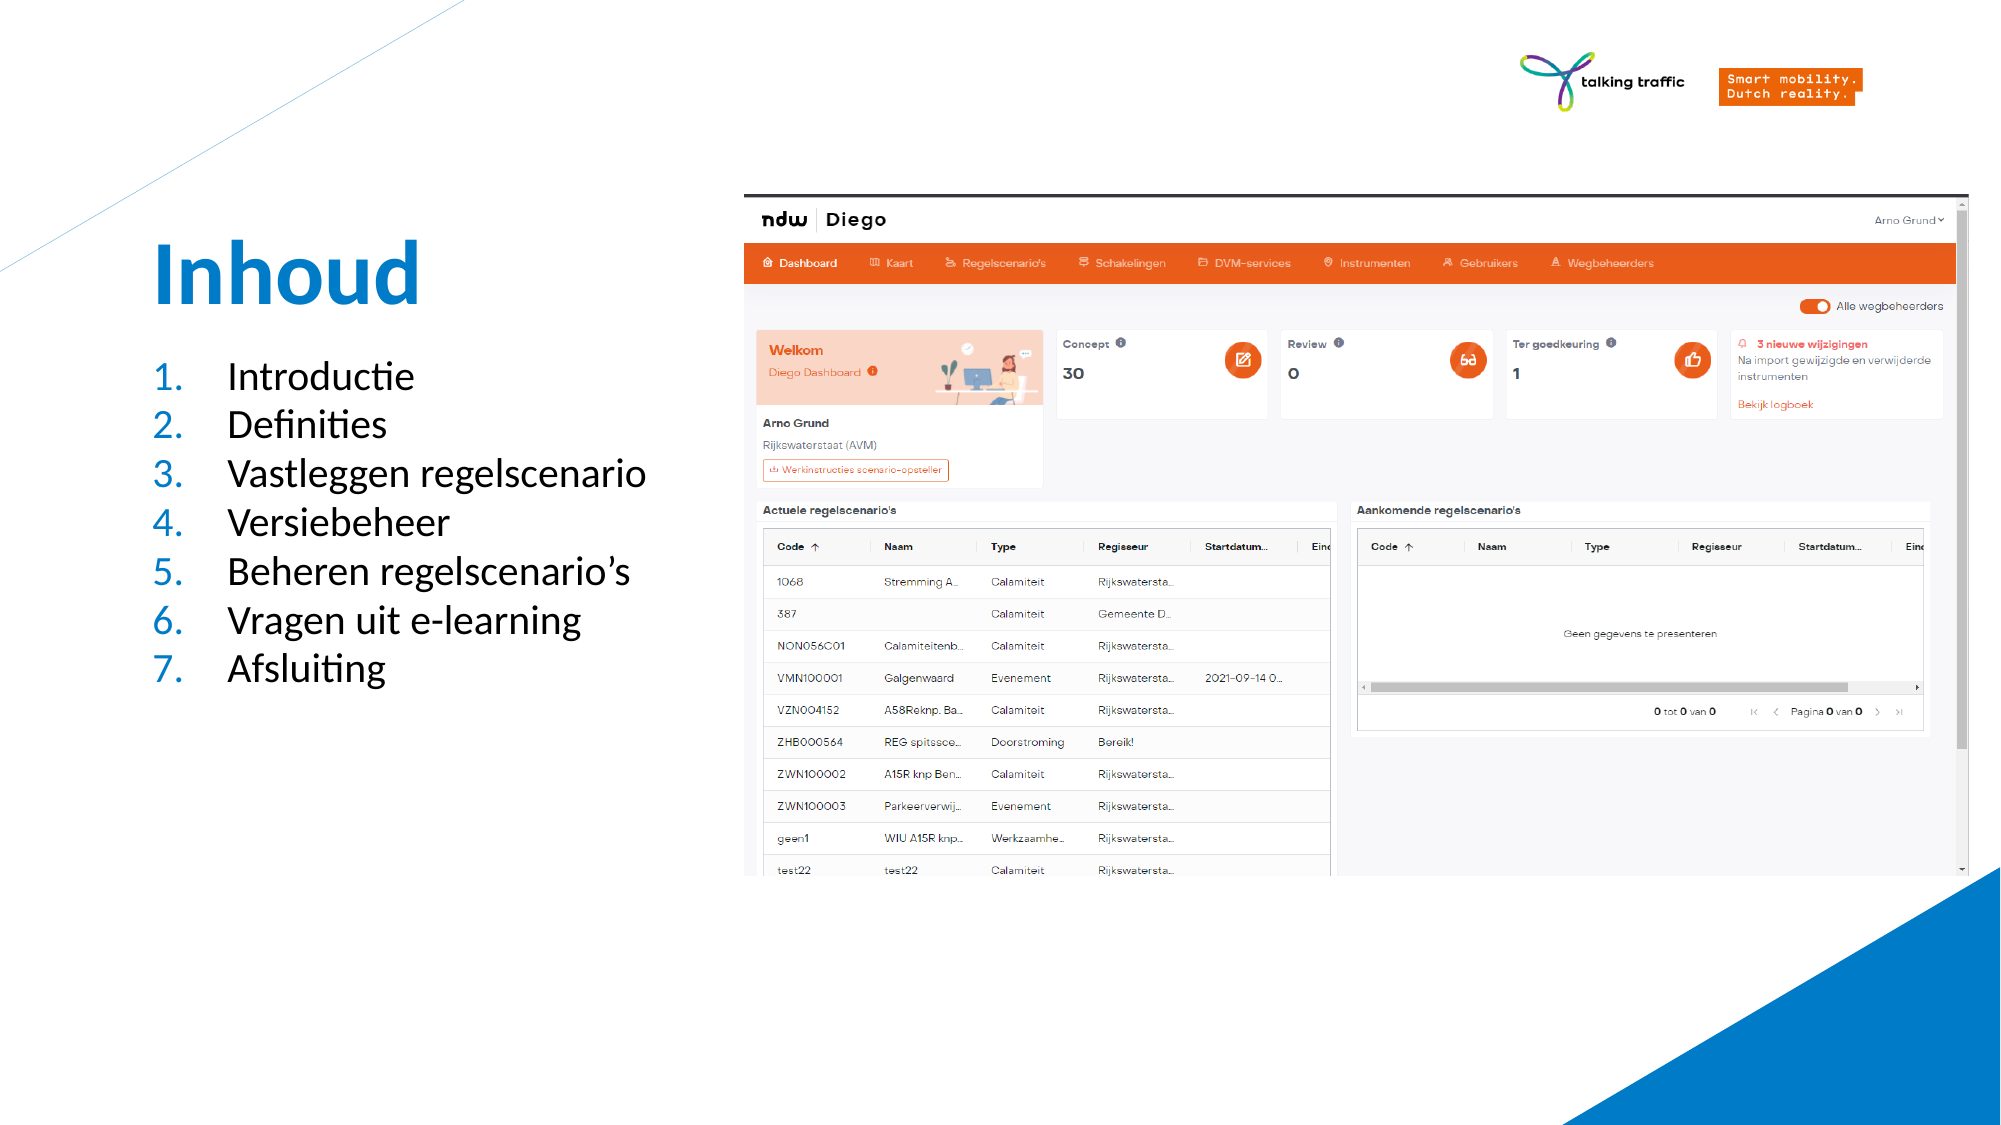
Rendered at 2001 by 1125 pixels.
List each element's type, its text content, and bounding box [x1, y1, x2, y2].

title Inhoud [137, 165, 1863, 332]
list Introductie Definities Vastleggen regelscenario Versiebeheer Beheren regelscenario’s Vragen uit e-learning Afsluiting [137, 356, 1000, 1014]
picture [744, 194, 1969, 876]
text_box 2 [1412, 1042, 1863, 1103]
